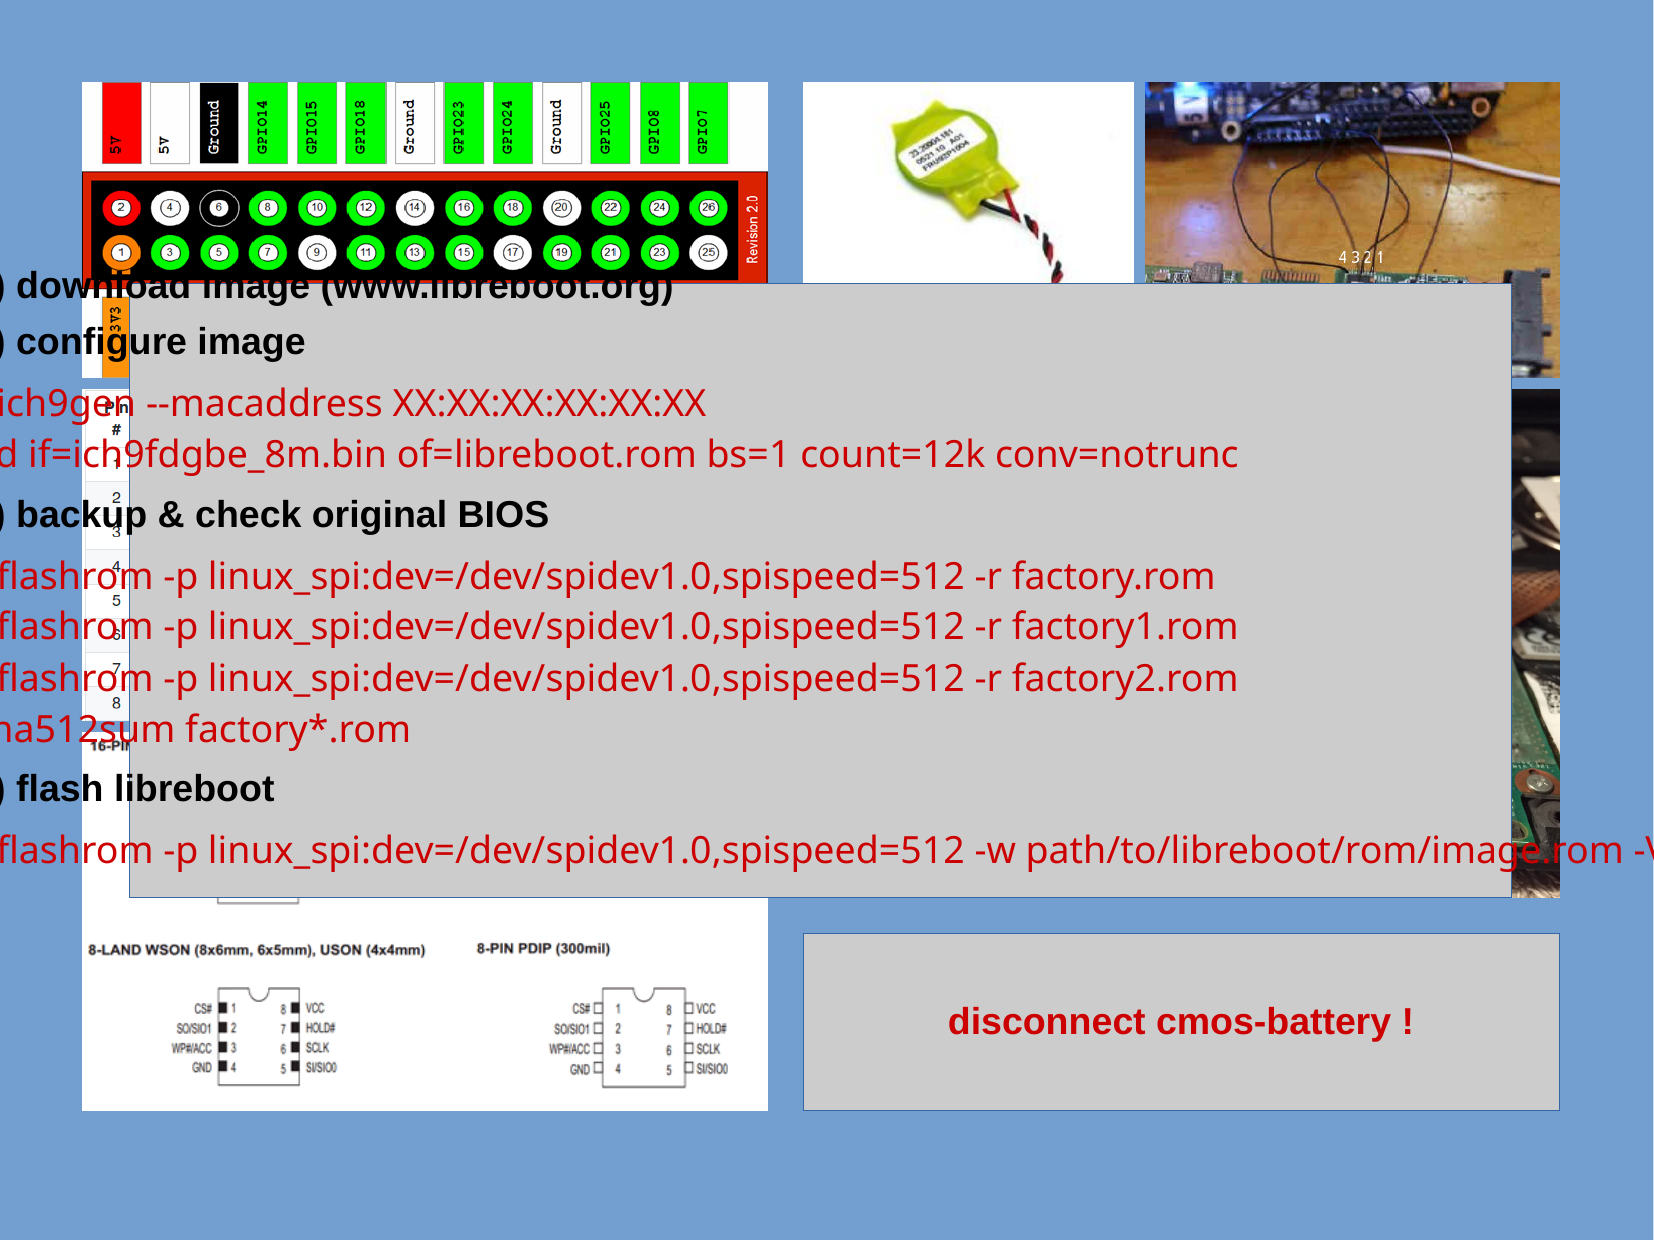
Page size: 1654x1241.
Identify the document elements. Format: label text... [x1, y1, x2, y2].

picture [803, 82, 1134, 283]
picture [82, 389, 129, 721]
picture [82, 82, 768, 378]
picture [1512, 389, 1560, 898]
text_box disconnect cmos-battery ! [803, 933, 1560, 1111]
picture [82, 732, 768, 1111]
picture [1145, 82, 1560, 378]
picture [123, 732, 129, 740]
text_box 1) download image (www.libreboot.org) 2) configure image ./ich9gen --macaddress XX:XX:XX:XX:XX:XX dd if=ich9fdgbe_8m.bin of=libreboot.rom bs=1 count=12k conv=notrunc 3) backup & check original BIOS ./flashrom -p linux_spi:dev=/dev/spidev1.0,spispeed=512 -r factory.rom ./flashrom -p linux_spi:dev=/dev/spidev1.0,spispeed=512 -r factory1.rom ./flashrom -p linux_spi:dev=/dev/spidev1.0,spispeed=512 -r factory2.rom sha512sum factory*.rom 4) flash libreboot ./flashrom -p linux_spi:dev=/dev/spidev1.0,spispeed=512 -w path/to/libreboot/rom/image.rom -V [129, 283, 1512, 898]
